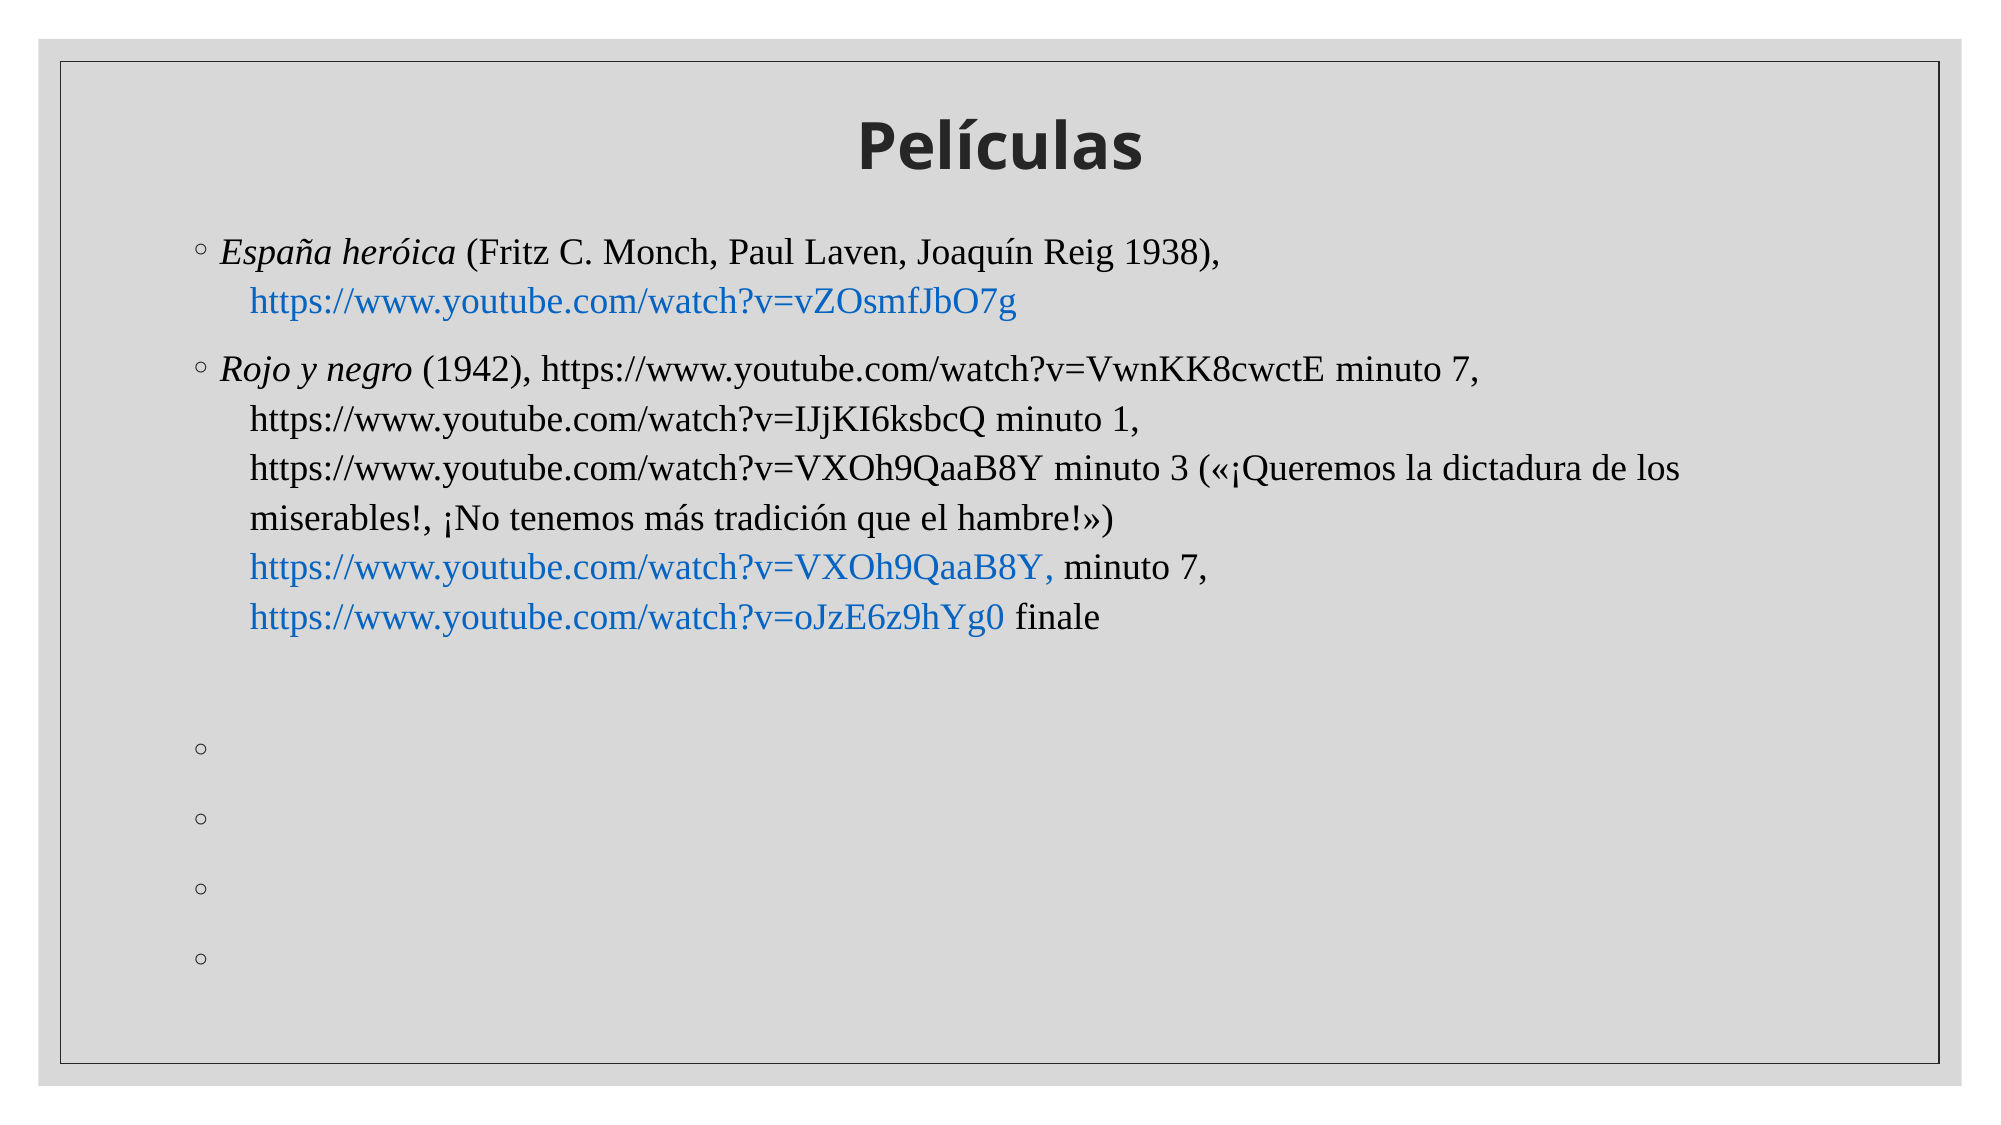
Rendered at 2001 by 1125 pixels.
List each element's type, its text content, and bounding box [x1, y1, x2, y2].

list España heróica (Fritz C. Monch, Paul Laven, Joaquín Reig 1938), https://www.youtube.com/watch?v=vZOsmfJbO7g Rojo y negro (1942), https://www.youtube.com/watch?v=VwnKK8cwctE minuto 7, https://www.youtube.com/watch?v=IJjKI6ksbcQ minuto 1, https://www.youtube.com/watch?v=VXOh9QaaB8Y minuto 3 («¡Queremos la dictadura de los miserables!, ¡No tenemos más tradición que el hambre!») https://www.youtube.com/watch?v=VXOh9QaaB8Y, minuto 7, https://www.youtube.com/watch?v=oJzE6z9hYg0 finale [174, 214, 1825, 977]
title Películas [174, 105, 1825, 192]
